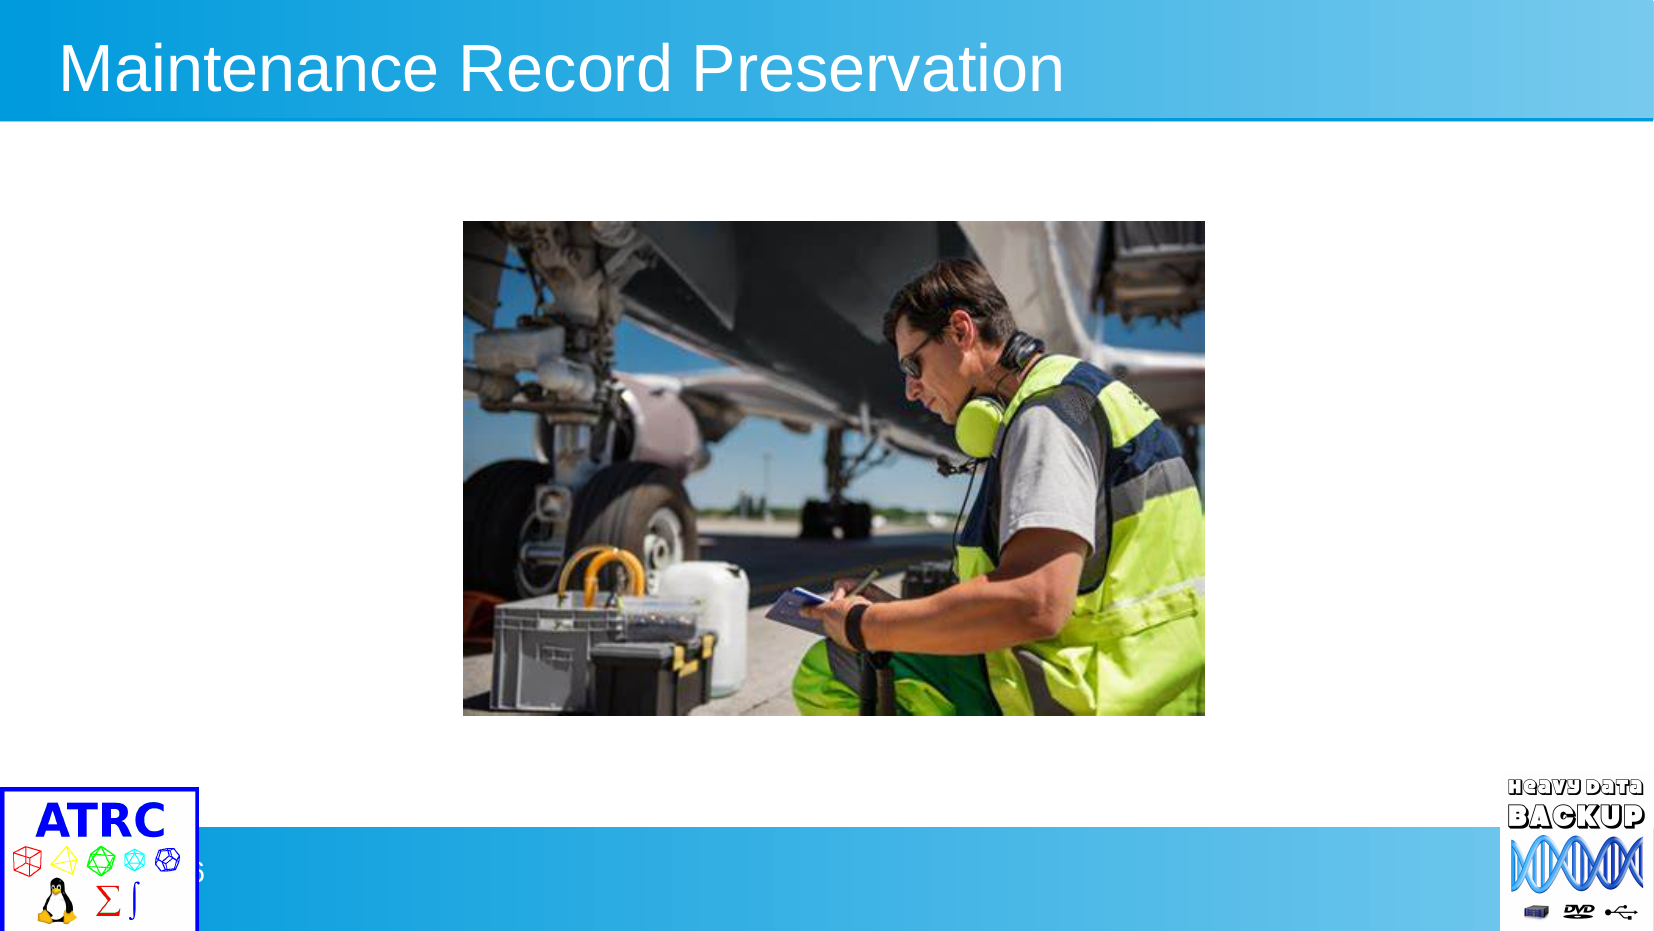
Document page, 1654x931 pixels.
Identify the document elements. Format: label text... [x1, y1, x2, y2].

title Maintenance Record Preservation [59, 29, 1595, 108]
picture [0, 787, 199, 931]
picture [1500, 771, 1654, 931]
picture [463, 221, 1205, 716]
